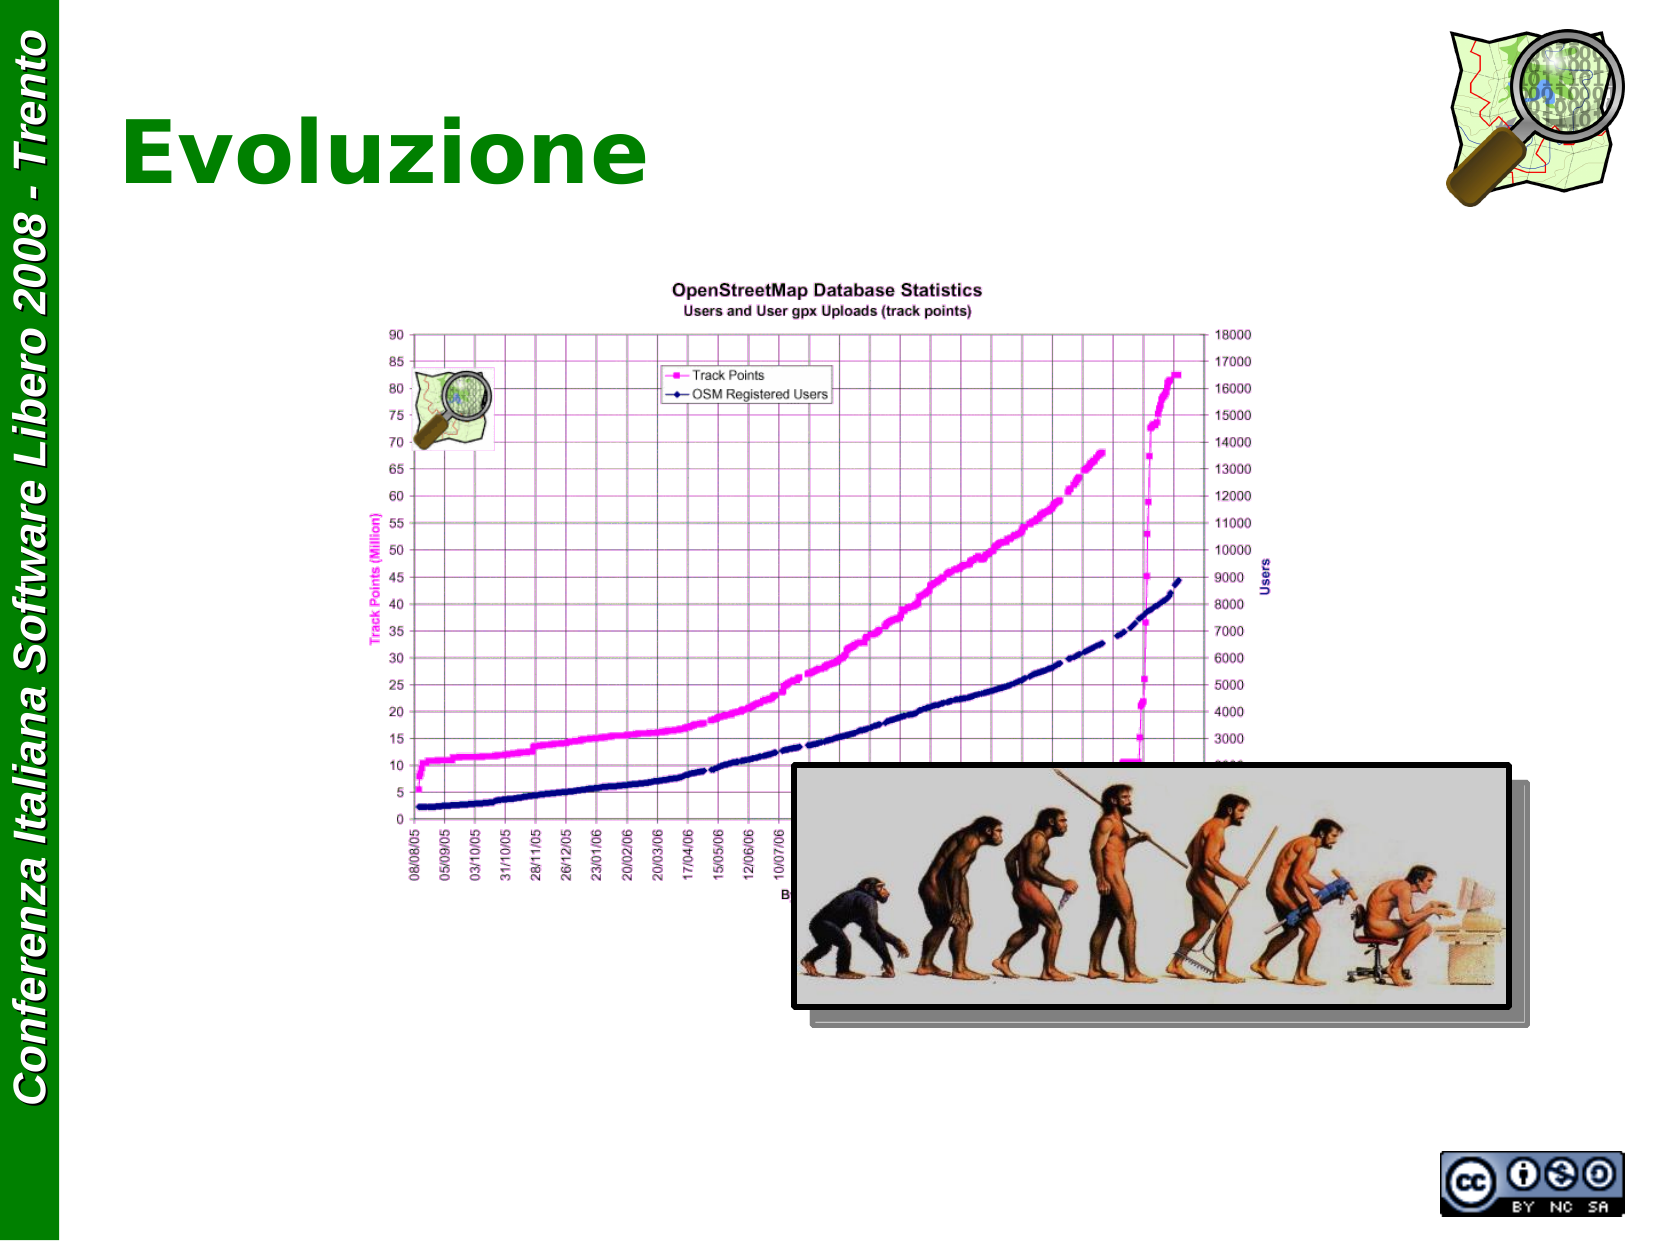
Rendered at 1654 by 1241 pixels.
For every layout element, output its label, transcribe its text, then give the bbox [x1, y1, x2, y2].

title Evoluzione [118, 56, 1306, 249]
picture [325, 236, 1329, 945]
picture [1446, 29, 1625, 207]
picture [1440, 1151, 1625, 1217]
picture [797, 767, 1506, 1004]
